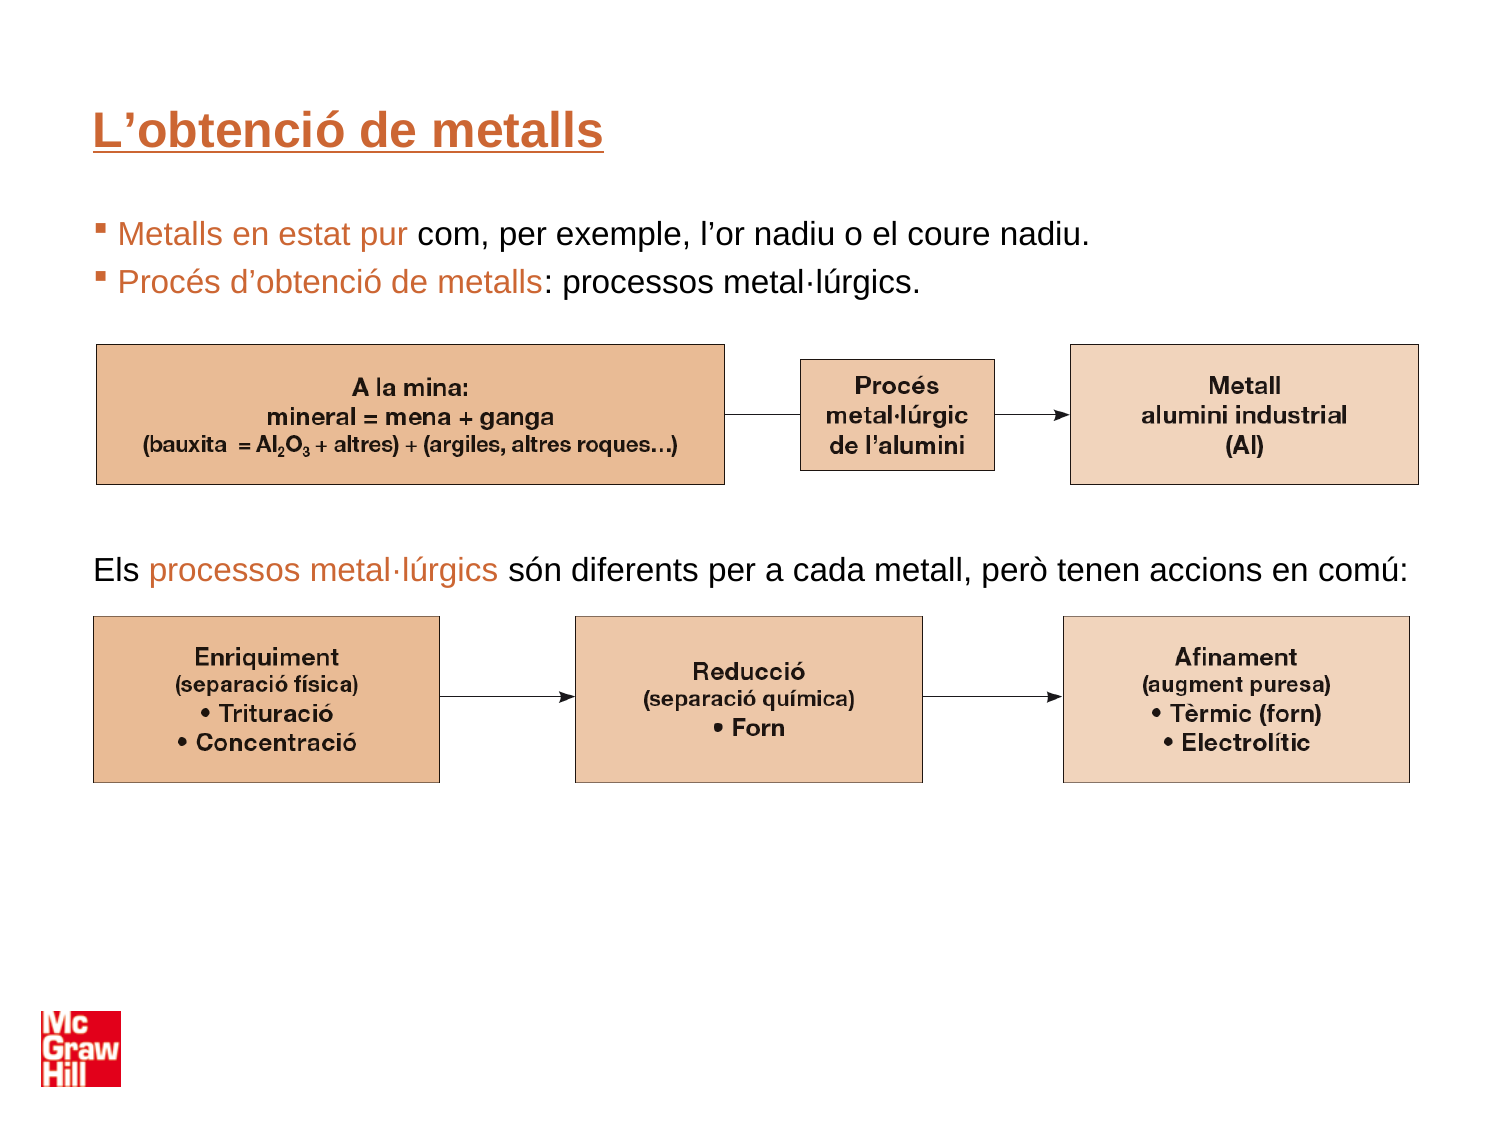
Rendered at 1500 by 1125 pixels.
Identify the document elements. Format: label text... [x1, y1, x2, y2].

text_box L’obtenció de metalls [78, 90, 1483, 166]
chart [41, 1011, 121, 1087]
text_box Metalls en estat pur com, per exemple, l’or nadiu o el coure nadiu. Procés d’obtenció de metalls: processos metal·lúrgics. Els processos metal·lúrgics són diferents per a cada metall, però tenen accions en comú: [78, 196, 1435, 596]
picture [88, 332, 1428, 492]
picture [78, 597, 1435, 792]
